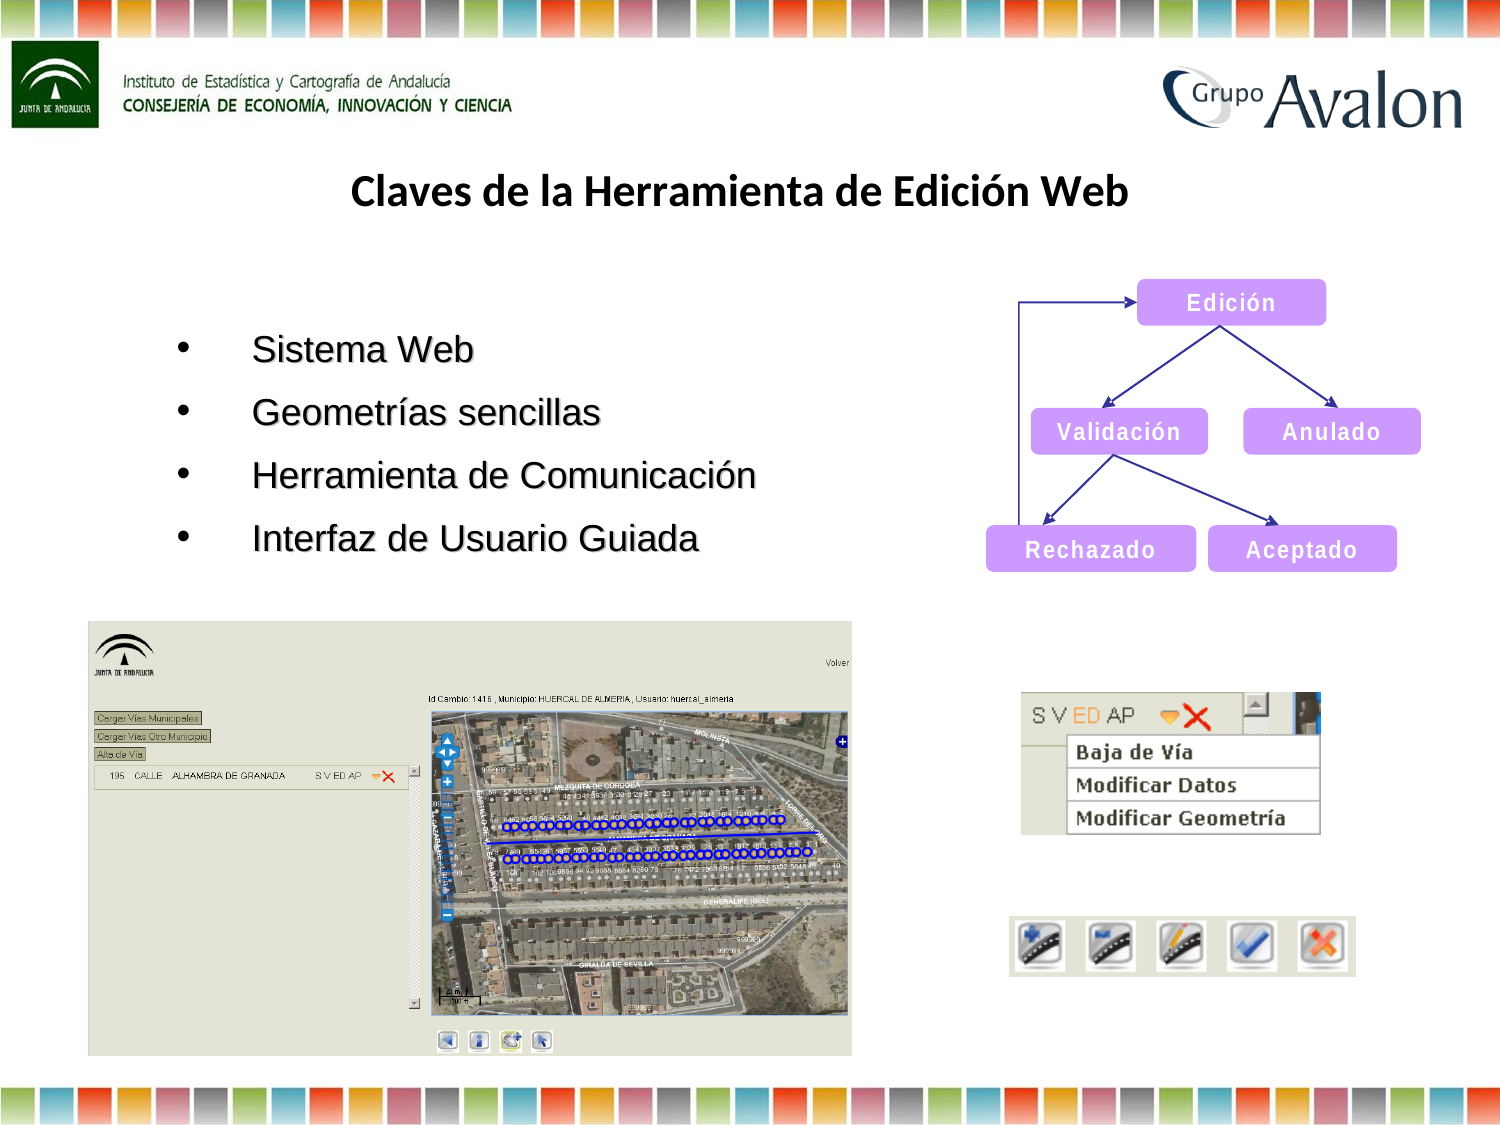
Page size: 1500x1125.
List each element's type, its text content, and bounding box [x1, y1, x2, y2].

picture [0, 0, 1500, 1125]
text_box Claves de la Herramienta de Edición Web [218, 160, 1234, 279]
text_box Sistema Web Geometrías sencillas Herramienta de Comunicación Interfaz de Usuario Guiada [147, 324, 1354, 940]
